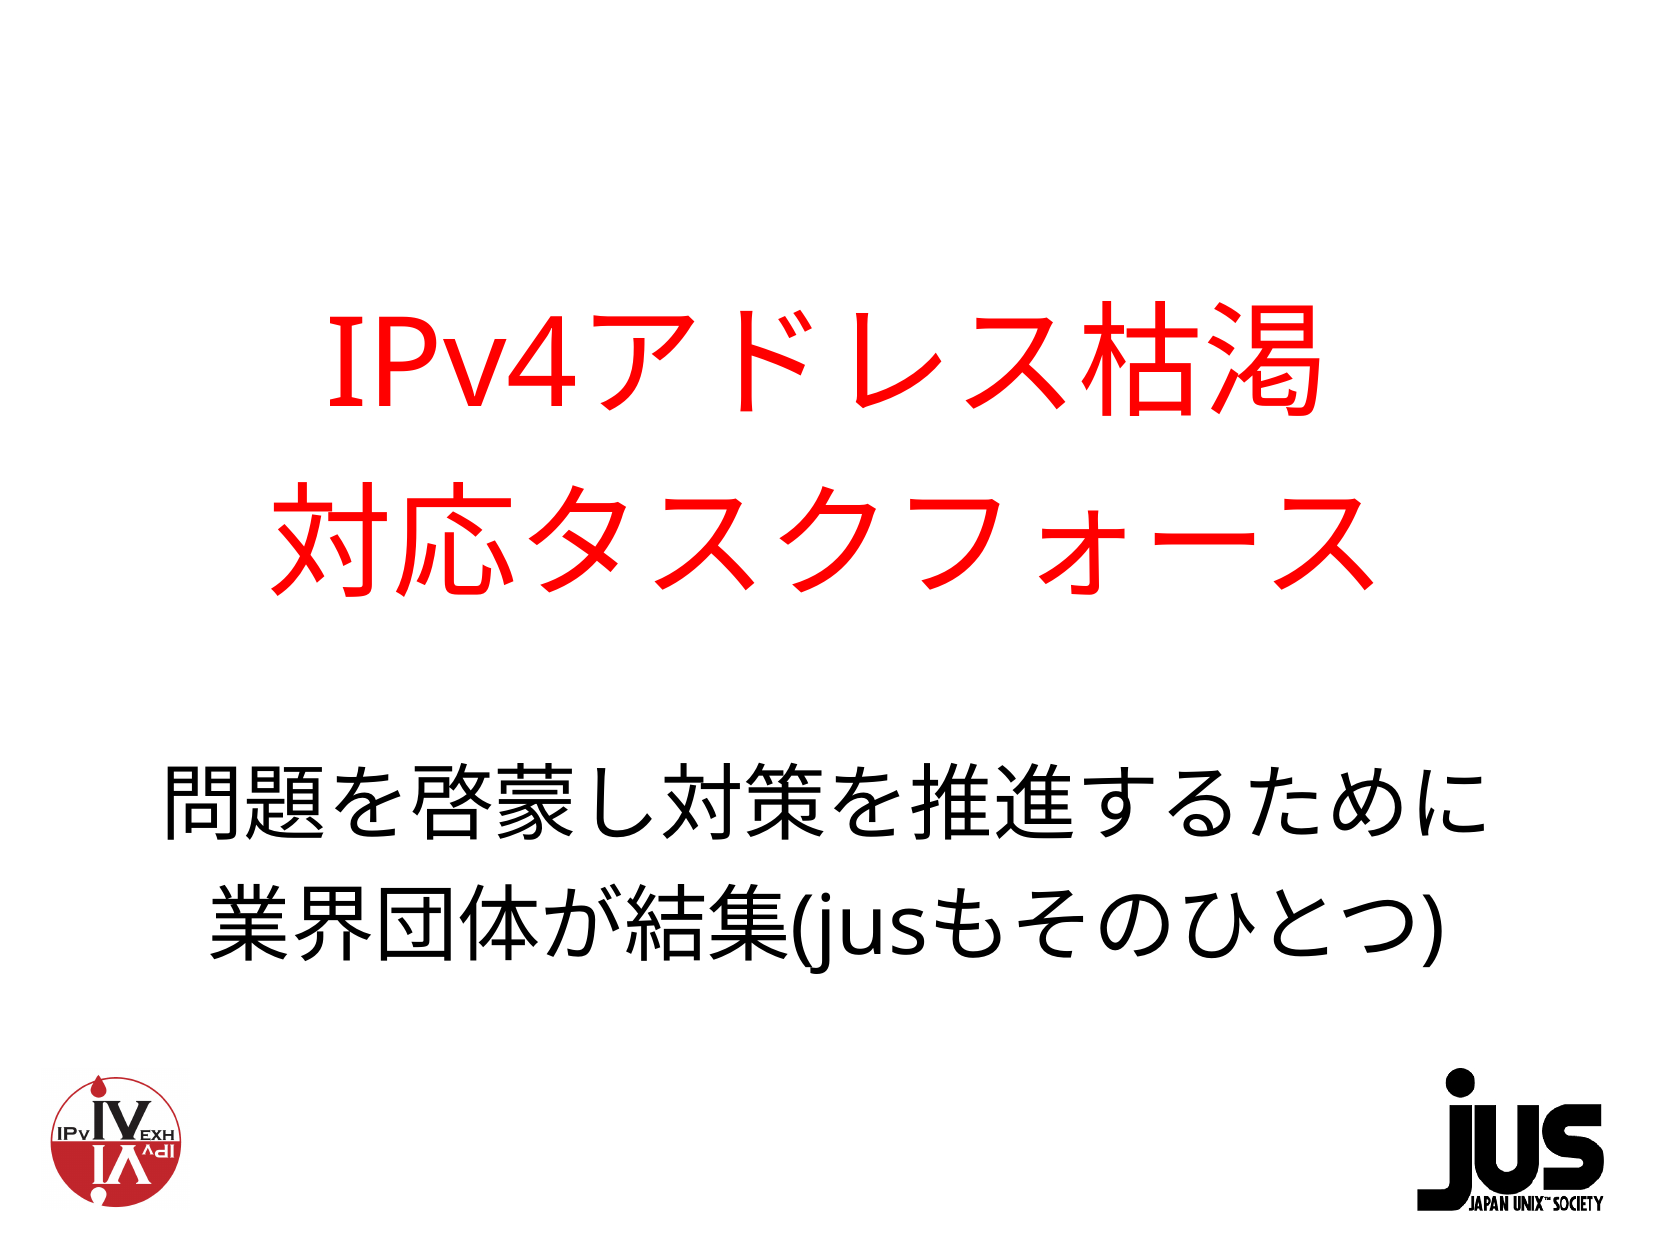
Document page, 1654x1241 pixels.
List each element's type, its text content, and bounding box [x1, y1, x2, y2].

picture [41, 1068, 190, 1210]
subtitle IPv4アドレス枯渇 対応タスクフォース 問題を啓蒙し対策を推進するために 業界団体が結集(jusもそのひとつ) [82, 290, 1571, 950]
picture [1417, 1068, 1604, 1211]
